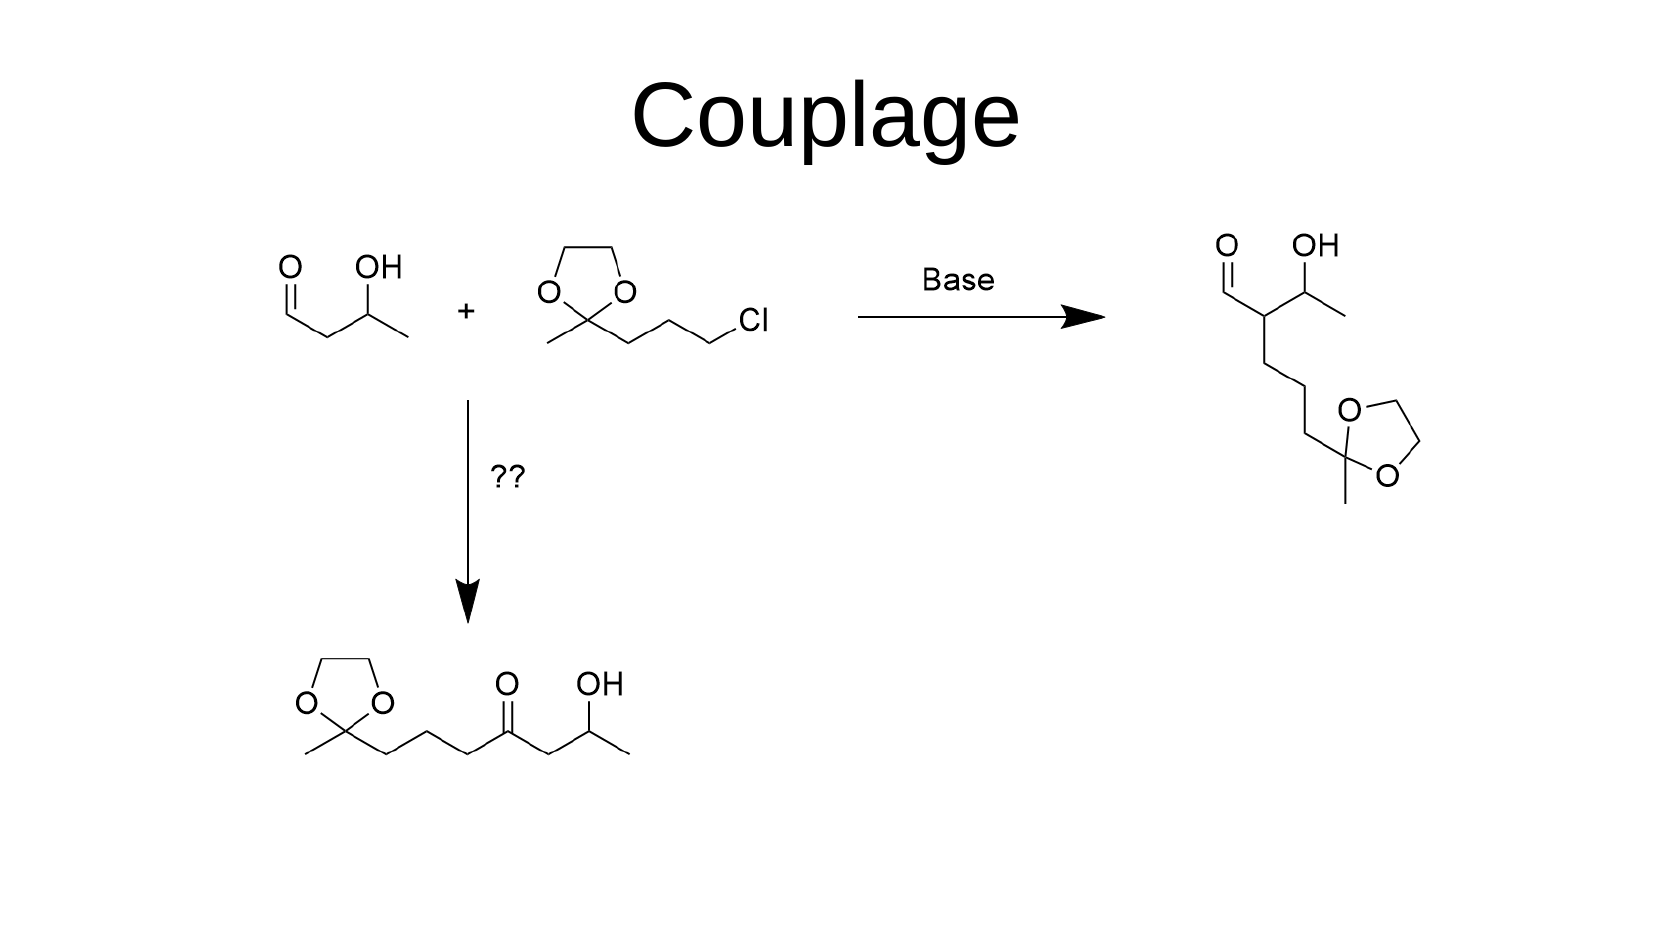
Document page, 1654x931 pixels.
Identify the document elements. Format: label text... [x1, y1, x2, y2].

picture [177, 192, 1543, 798]
title Couplage [82, 37, 1571, 193]
